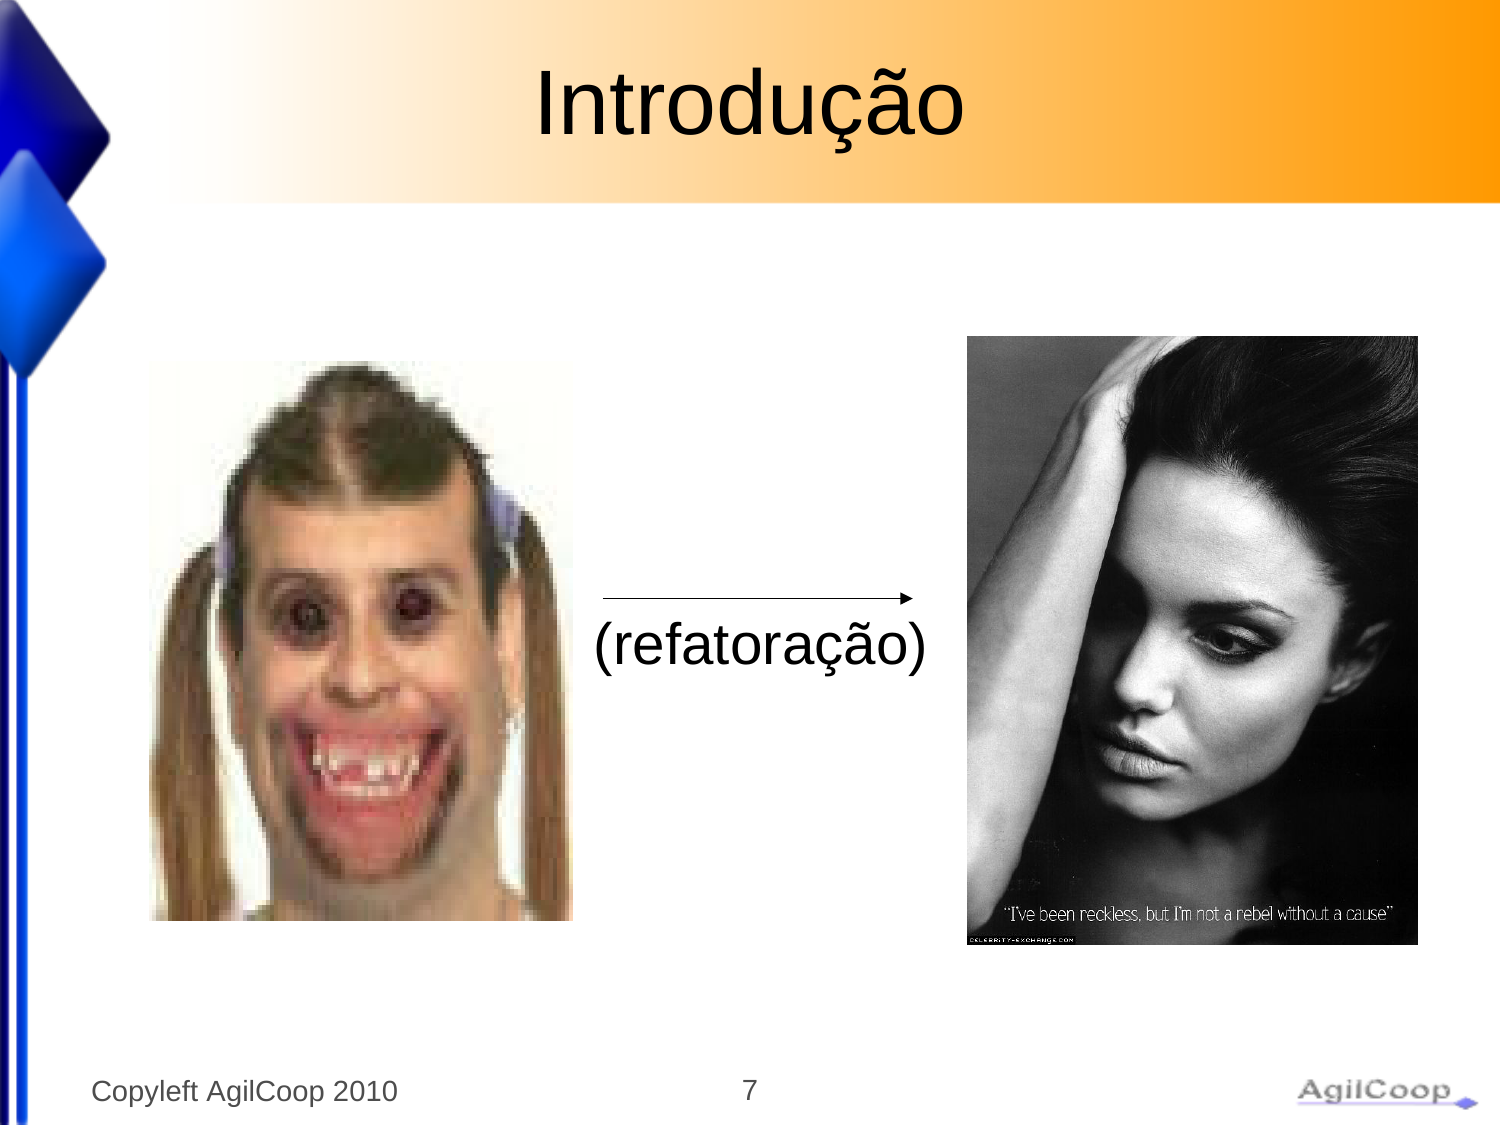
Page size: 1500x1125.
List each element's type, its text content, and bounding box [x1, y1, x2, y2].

text_box (refatoração) [579, 598, 967, 684]
title Introdução [75, 8, 1426, 197]
picture [0, 0, 1500, 1125]
